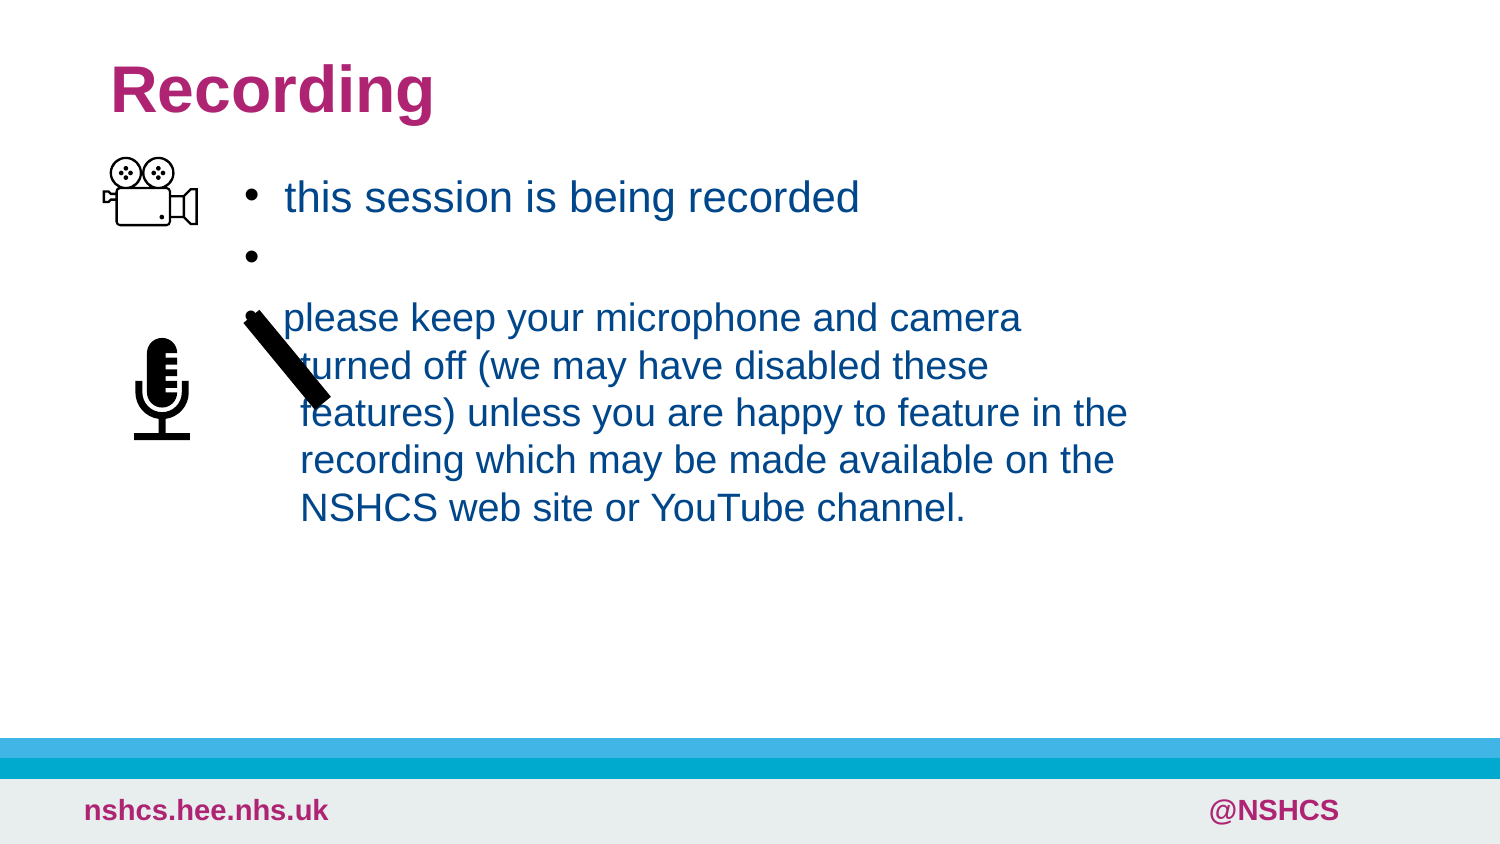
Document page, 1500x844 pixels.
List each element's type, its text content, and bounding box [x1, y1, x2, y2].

picture [95, 134, 208, 247]
picture [105, 332, 219, 446]
title Recording [95, 47, 1066, 135]
list this session is being recorded please keep your microphone and camera turned off (we may have disabled these features) unless you are happy to feature in the recording which may be made available on the NSHCS web site or YouTube channel. [229, 160, 1155, 596]
text_box [251, 316, 323, 404]
